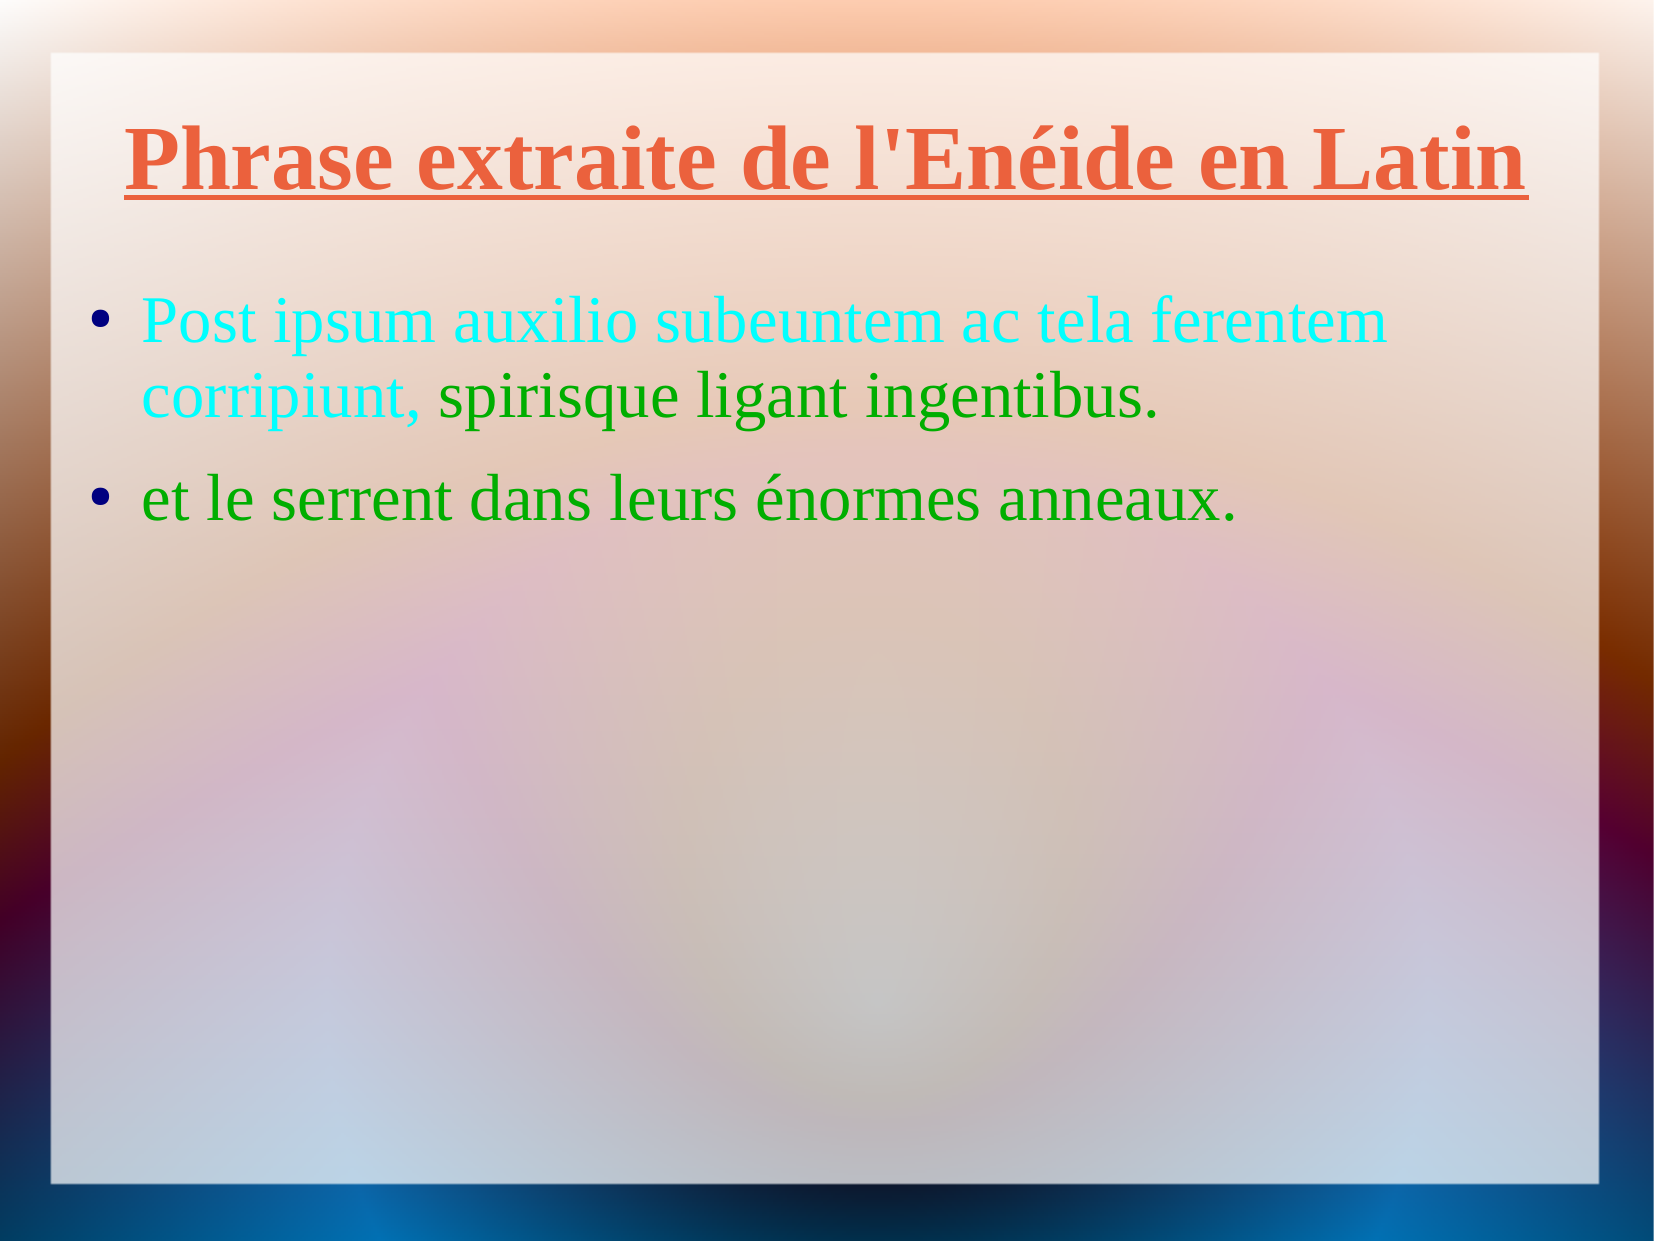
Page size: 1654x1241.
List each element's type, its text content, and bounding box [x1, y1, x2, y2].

picture [0, 0, 1654, 1241]
list Post ipsum auxilio subeuntem ac tela ferentem corripiunt, spirisque ligant ingentibus. et le serrent dans leurs énormes anneaux. [70, 283, 1560, 1102]
title Phrase extraite de l'Enéide en Latin [82, 55, 1571, 263]
